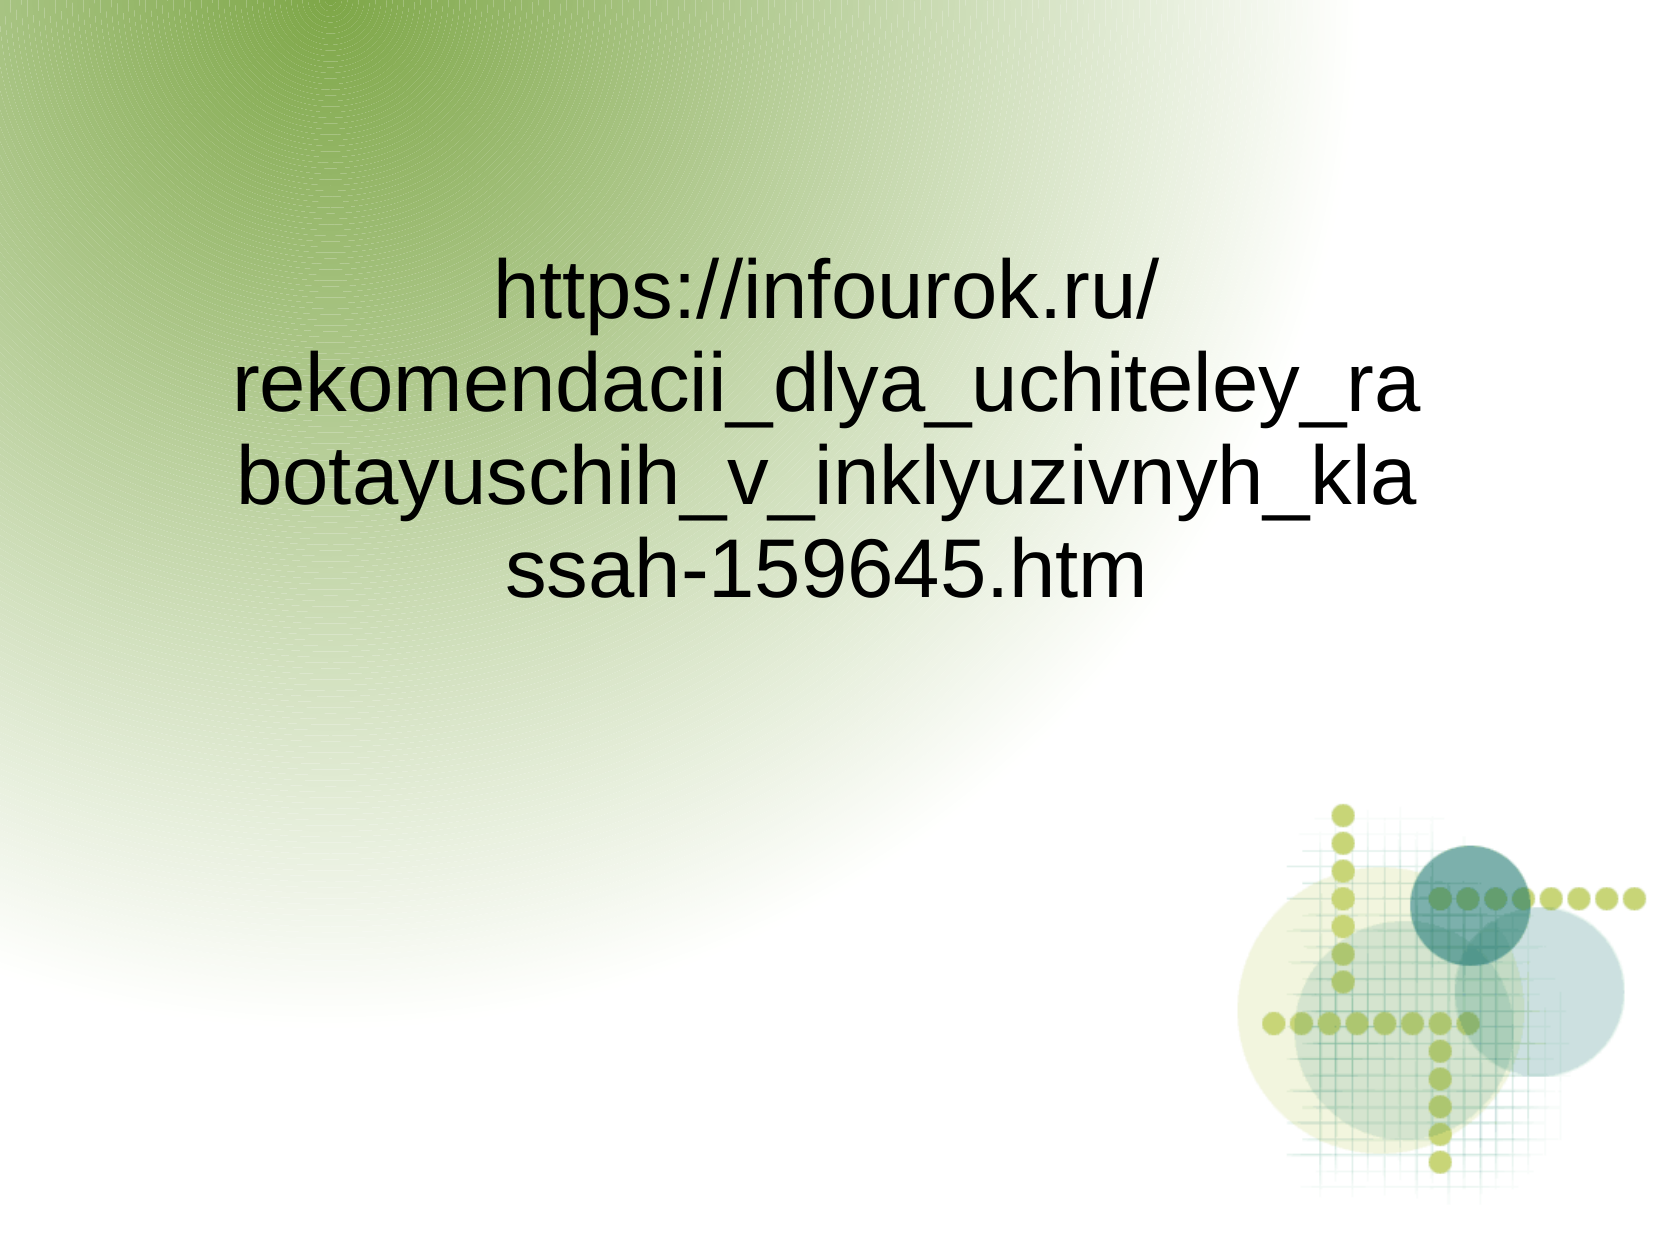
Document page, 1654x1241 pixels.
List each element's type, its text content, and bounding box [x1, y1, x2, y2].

text_box https://infourok.ru/rekomendacii_dlya_uchiteley_rabotayuschih_v_inklyuzivnyh_klassah-159645.htm [206, 236, 1447, 765]
picture [1224, 792, 1654, 1211]
